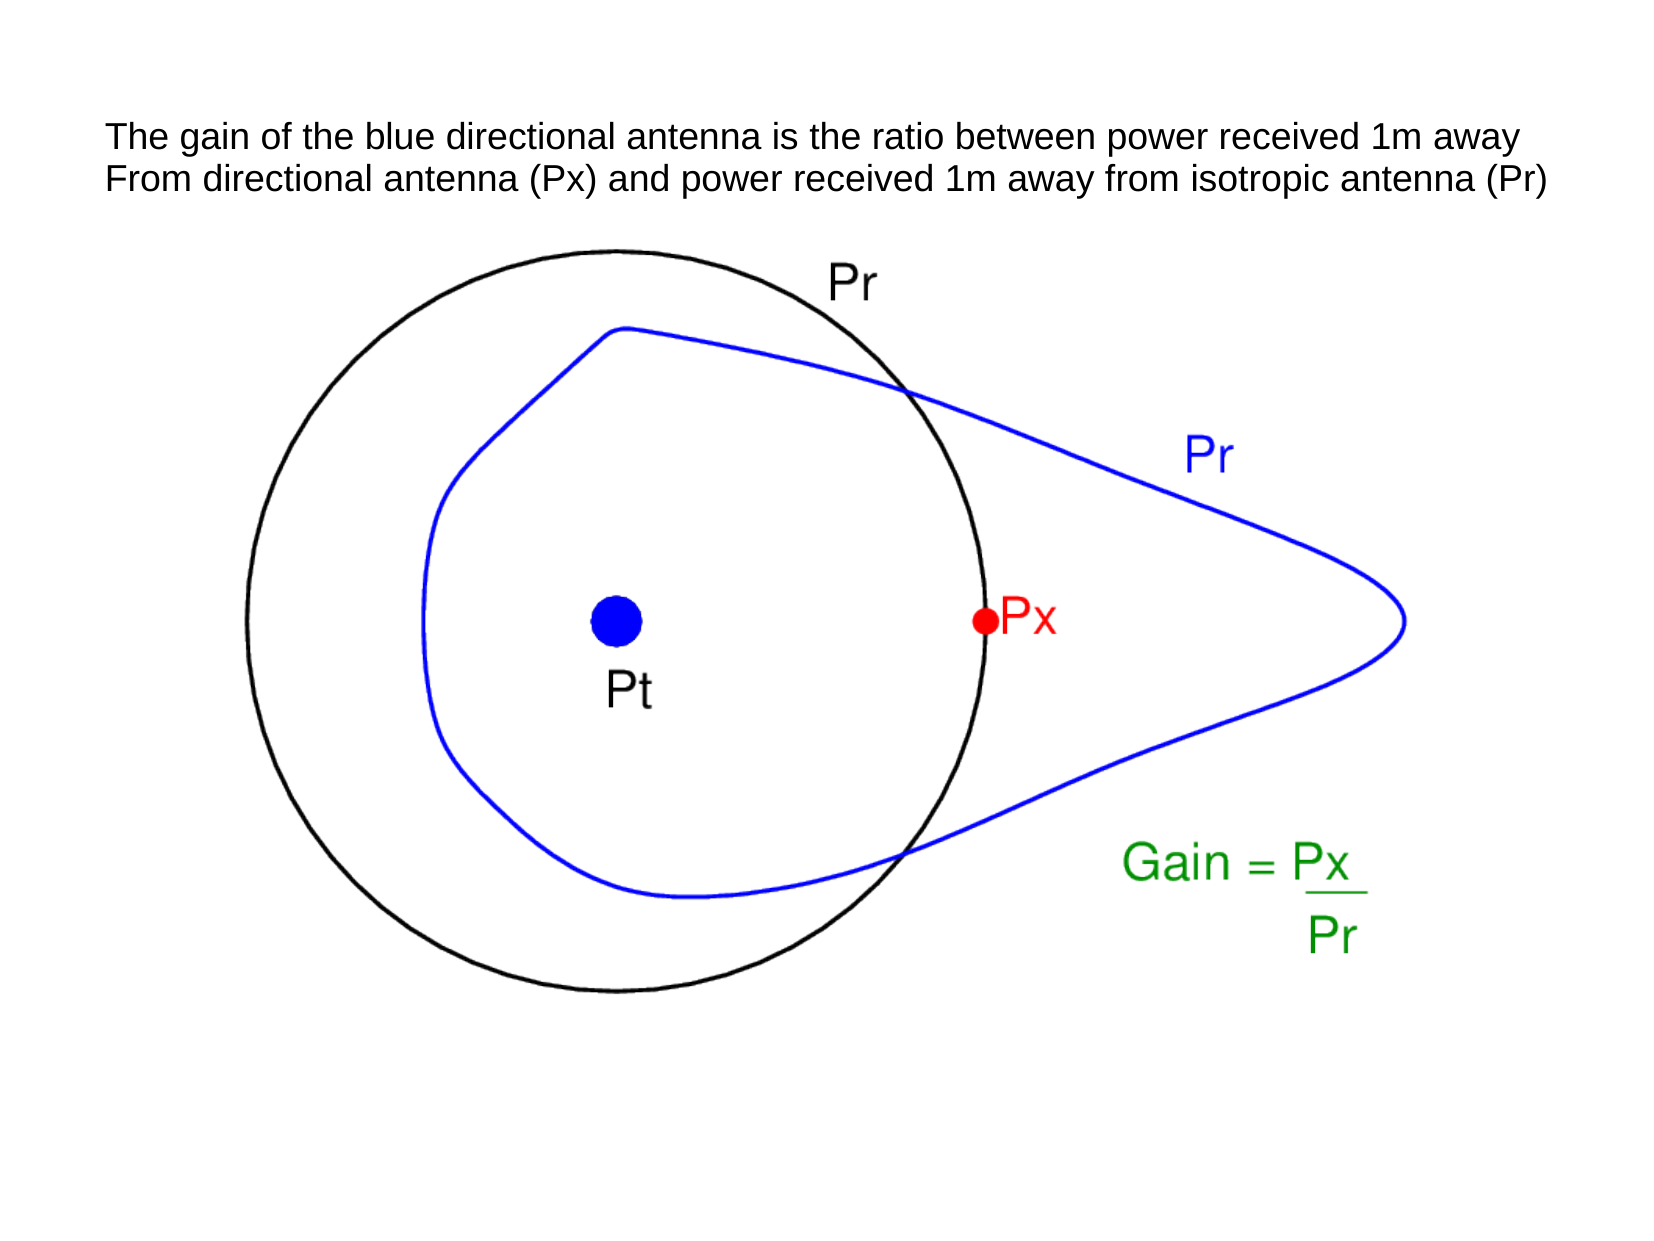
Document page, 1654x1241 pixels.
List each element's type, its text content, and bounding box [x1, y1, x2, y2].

text_box The gain of the blue directional antenna is the ratio between power received 1m away From directional antenna (Px) and power received 1m away from isotropic antenna (Pr) [90, 108, 1564, 207]
picture [243, 243, 1411, 996]
